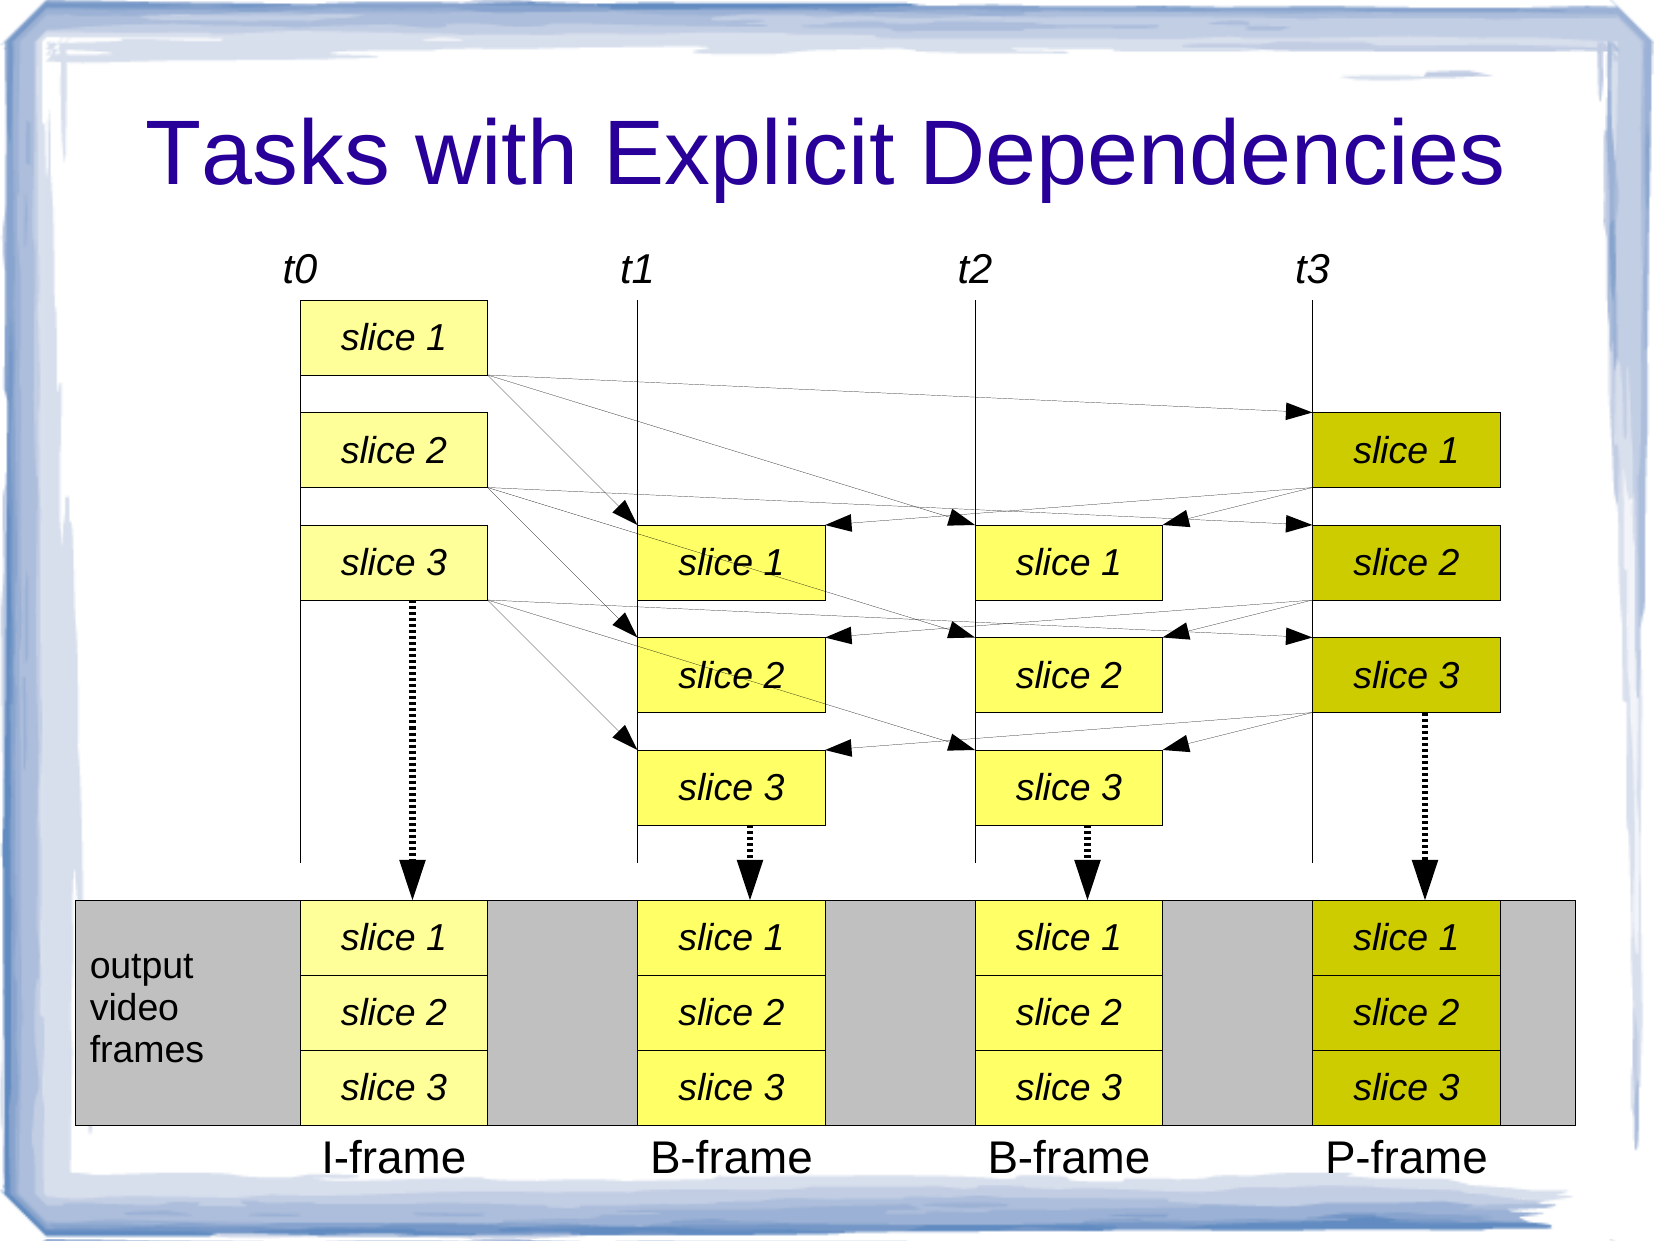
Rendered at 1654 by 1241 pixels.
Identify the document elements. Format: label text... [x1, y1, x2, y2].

text_box slice 1 [975, 900, 1163, 975]
text_box B-frame [600, 1125, 863, 1192]
text_box slice 3 [1312, 1050, 1501, 1126]
text_box t0 [262, 238, 338, 301]
text_box [488, 900, 637, 1126]
text_box t1 [600, 238, 676, 301]
text_box slice 3 [637, 1050, 826, 1126]
text_box slice 1 [300, 900, 488, 975]
text_box [1163, 900, 1312, 1126]
text_box slice 2 [975, 975, 1163, 1050]
text_box slice 2 [1313, 525, 1501, 601]
text_box slice 2 [301, 412, 488, 488]
text_box slice 1 [1312, 412, 1501, 488]
text_box slice 2 [976, 637, 1163, 713]
text_box slice 3 [1312, 637, 1501, 713]
title Tasks with Explicit Dependencies [82, 56, 1571, 250]
text_box t2 [937, 238, 1013, 301]
picture [0, 0, 1654, 1241]
text_box [1501, 900, 1576, 1126]
text_box slice 2 [638, 637, 826, 703]
text_box slice 3 [976, 750, 1163, 826]
text_box B-frame [937, 1125, 1201, 1192]
text_box slice 2 [300, 975, 488, 1050]
text_box slice 1 [1312, 900, 1501, 975]
text_box P-frame [1275, 1125, 1538, 1192]
text_box slice 2 [637, 975, 826, 1050]
text_box [826, 900, 975, 1126]
text_box slice 1 [976, 525, 1163, 601]
text_box I-frame [300, 1125, 488, 1192]
text_box slice 1 [300, 300, 488, 376]
text_box slice 3 [300, 525, 488, 601]
text_box t3 [1275, 238, 1351, 301]
text_box slice 1 [637, 525, 826, 591]
text_box slice 1 [637, 534, 826, 601]
text_box slice 2 [638, 647, 826, 713]
text_box slice 2 [1312, 975, 1501, 1050]
text_box slice 3 [300, 1050, 488, 1125]
text_box slice 1 [637, 900, 826, 975]
text_box [75, 900, 300, 1126]
text_box slice 3 [637, 750, 826, 826]
text_box slice 3 [975, 1050, 1163, 1125]
text_box output video frames [75, 937, 263, 1079]
